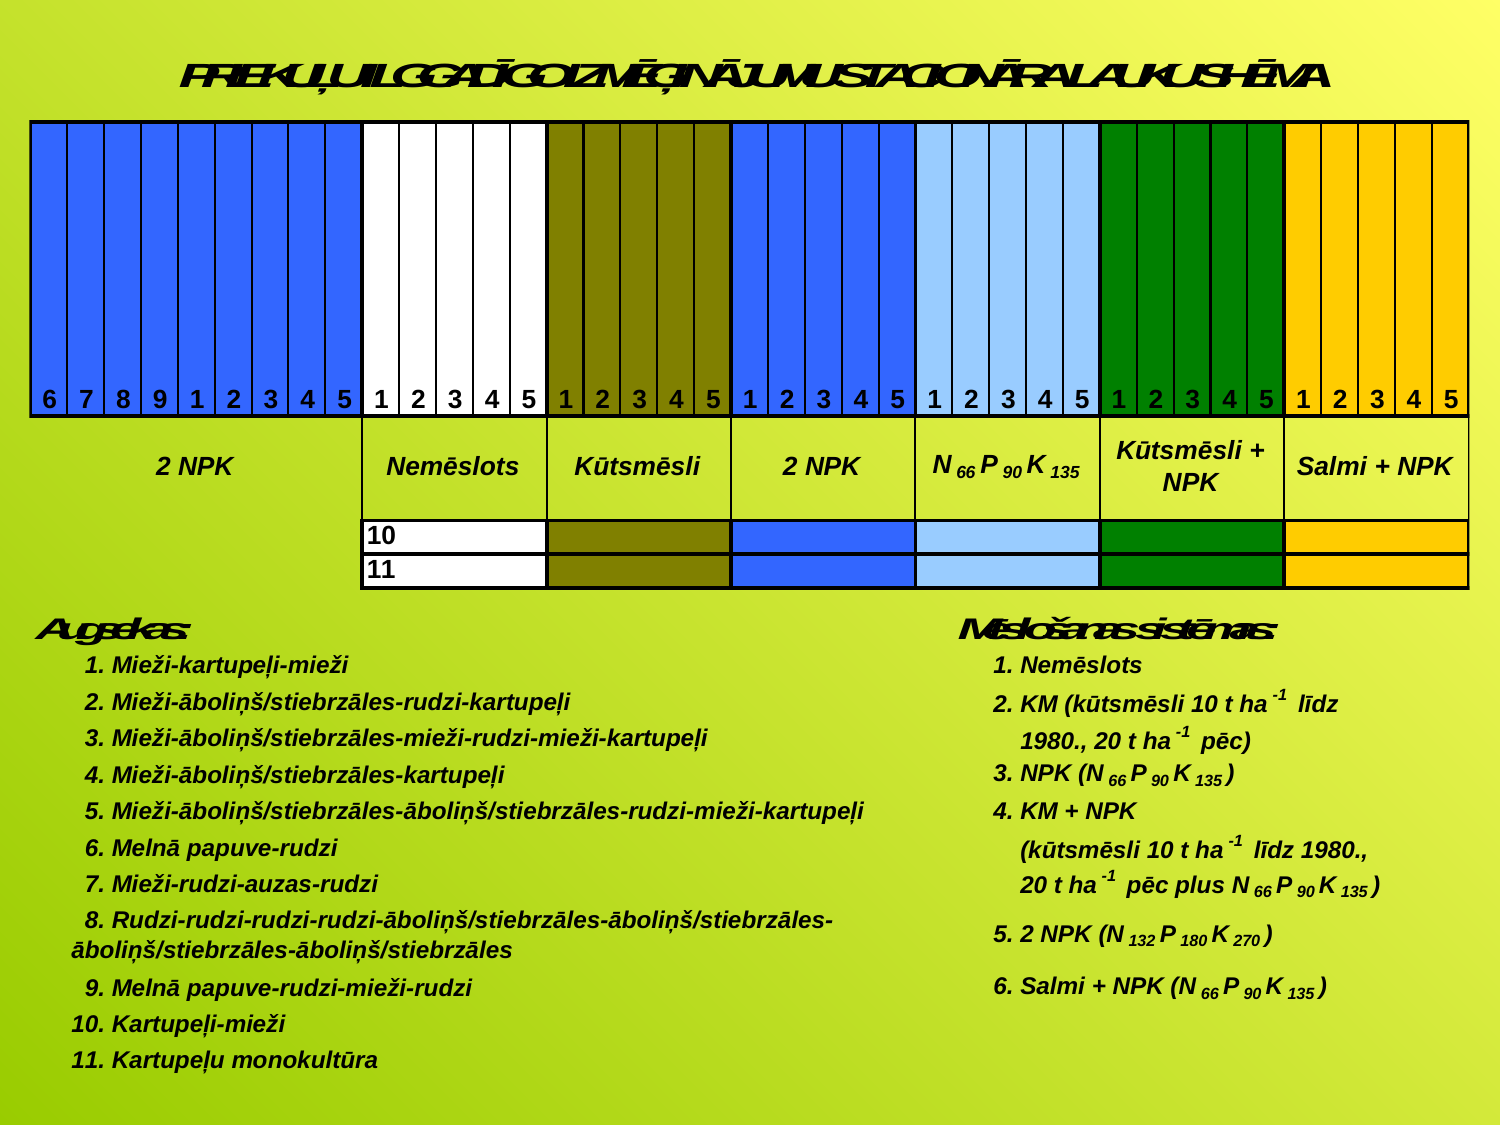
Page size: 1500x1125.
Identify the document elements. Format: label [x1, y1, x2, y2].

picture [29, 54, 1471, 1085]
